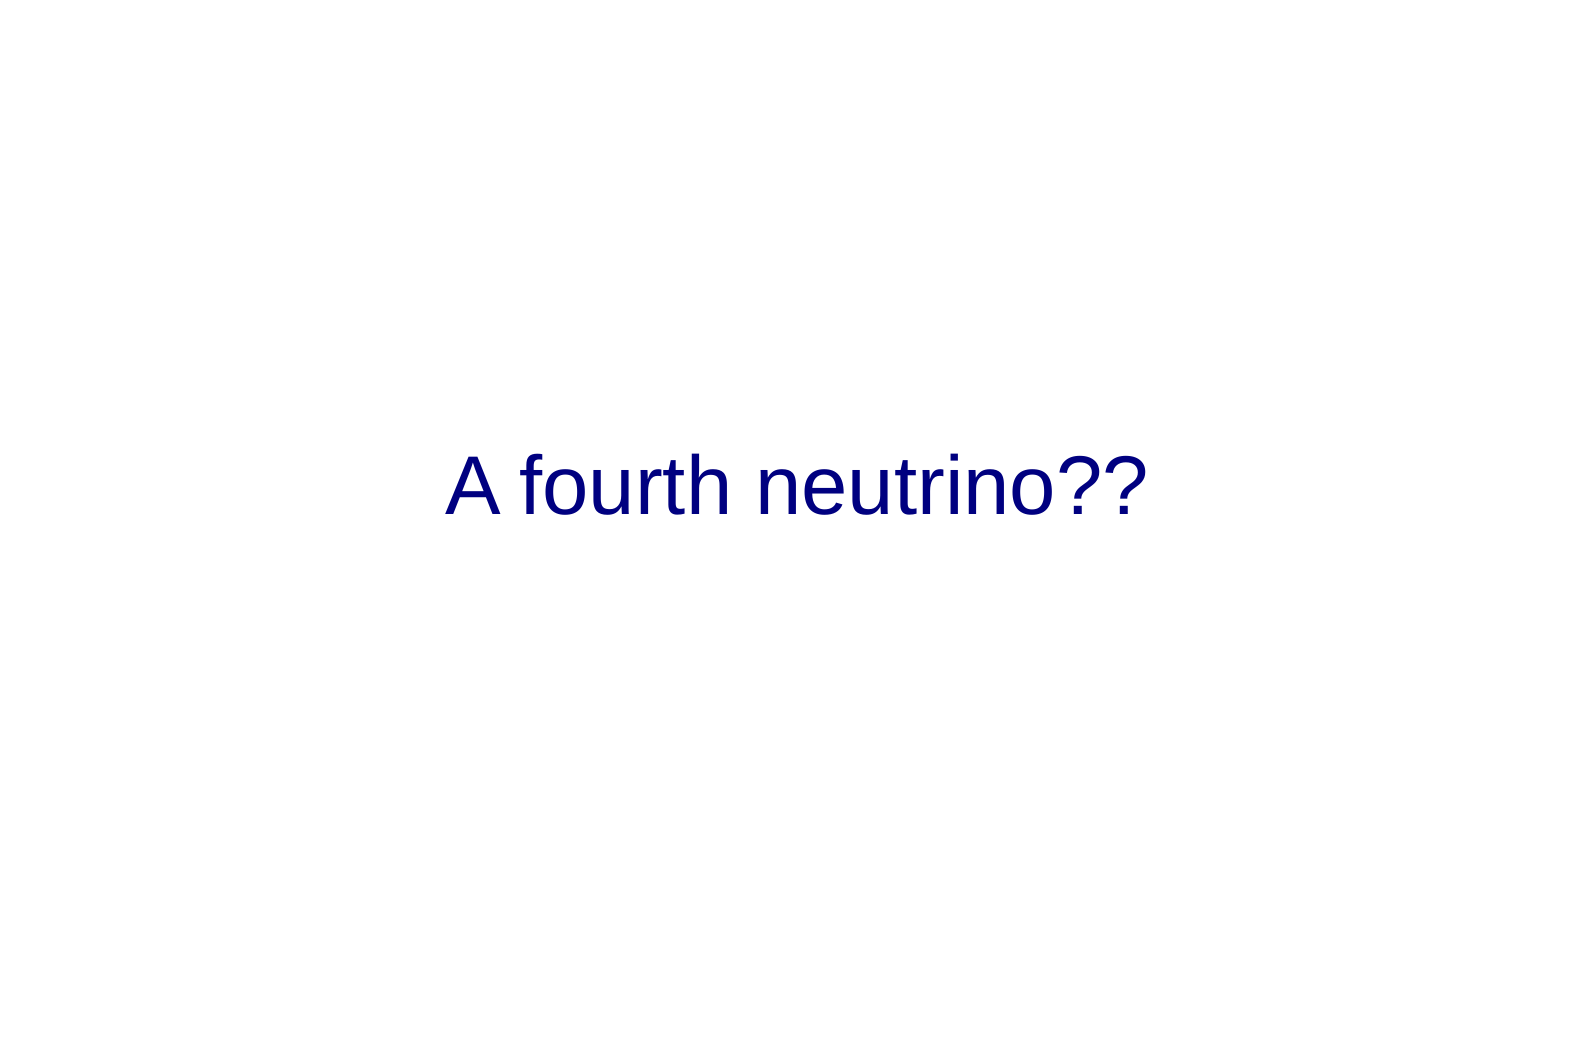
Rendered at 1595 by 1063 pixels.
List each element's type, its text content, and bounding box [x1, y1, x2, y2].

title A fourth neutrino?? [79, 396, 1515, 575]
